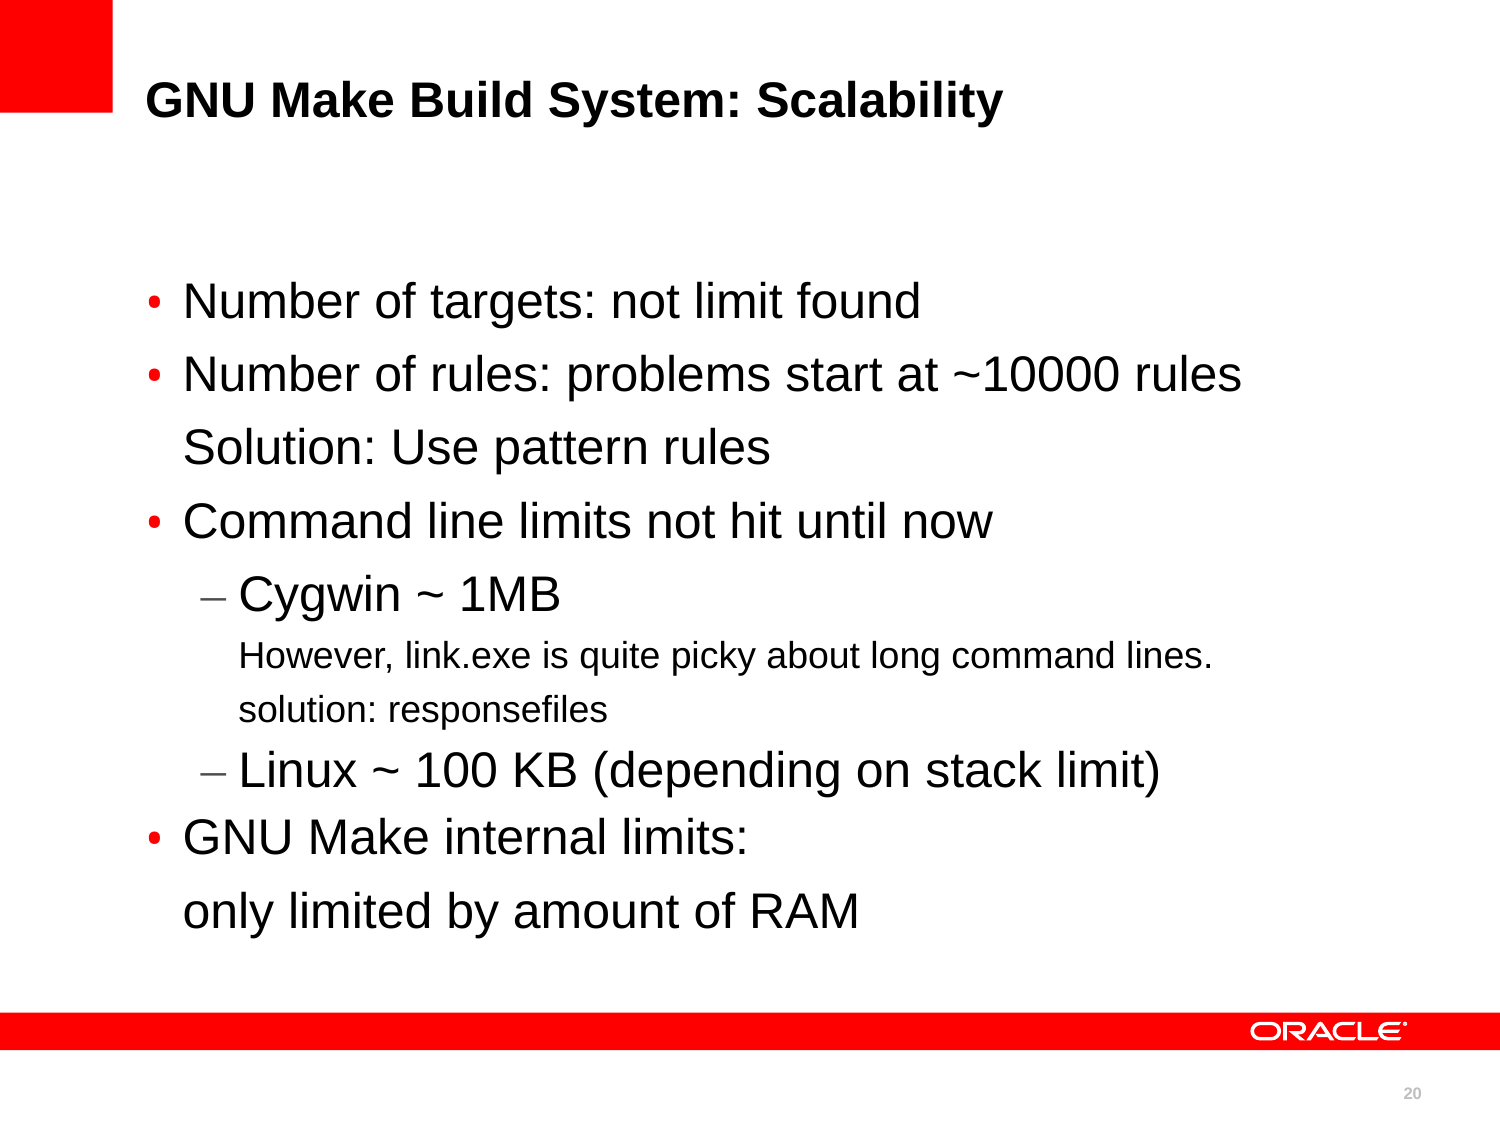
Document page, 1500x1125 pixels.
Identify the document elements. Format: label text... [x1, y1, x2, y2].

title GNU Make Build System: Scalability [145, 67, 1499, 198]
list Number of targets: not limit found Number of rules: problems start at ~10000 rules Solution: Use pattern rules Command line limits not hit until now Cygwin ~ 1MB However, link.exe is quite picky about long command lines. solution: responsefiles Linux ~ 100 KB (depending on stack limit) GNU Make internal limits: only limited by amount of RAM [145, 272, 1423, 1049]
